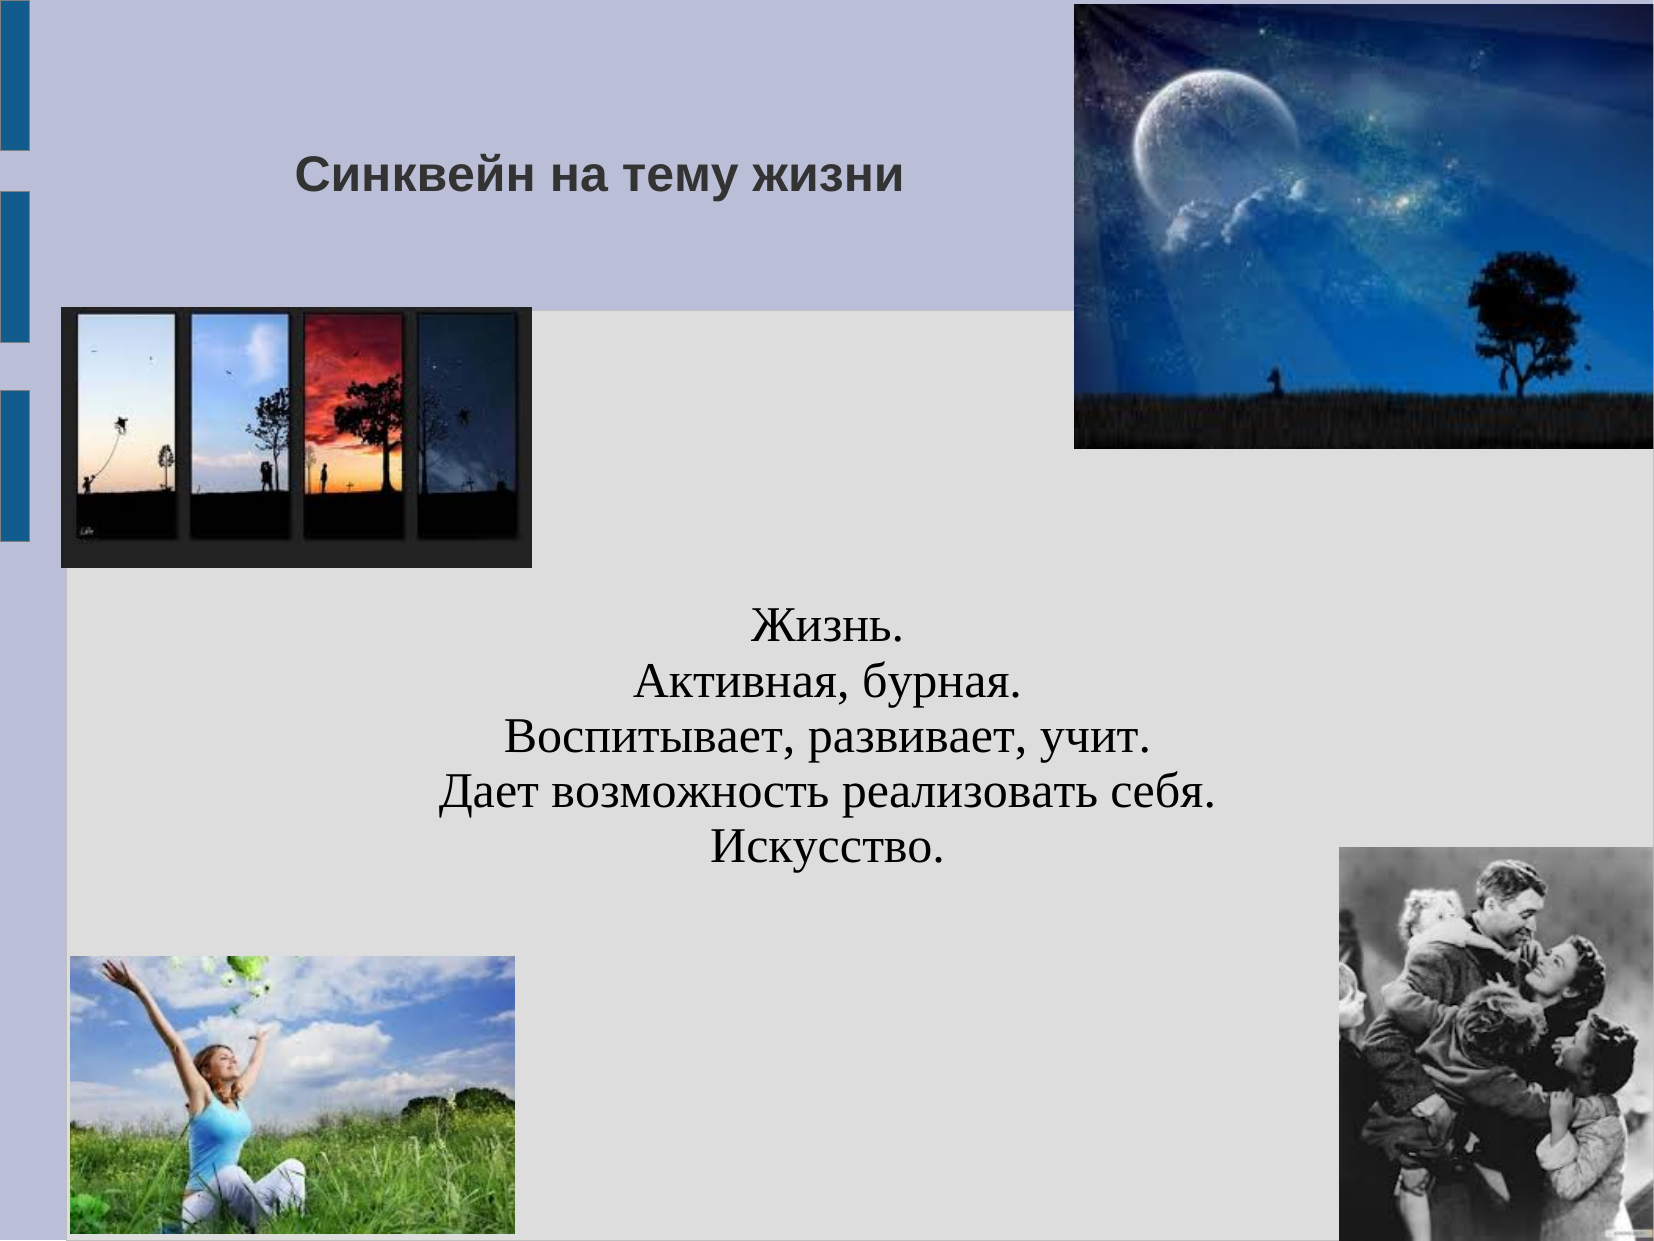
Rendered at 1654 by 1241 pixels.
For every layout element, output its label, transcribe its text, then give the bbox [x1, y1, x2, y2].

picture [70, 956, 515, 1234]
title Синквейн на тему жизни [0, 70, 1074, 278]
picture [1339, 847, 1654, 1241]
picture [1074, 4, 1654, 449]
subtitle Жизнь. Активная, бурная. Воспитывает, развивает, учит. Дает возможность реализовать себя. Искусство. [121, 344, 1534, 1127]
picture [61, 307, 532, 568]
